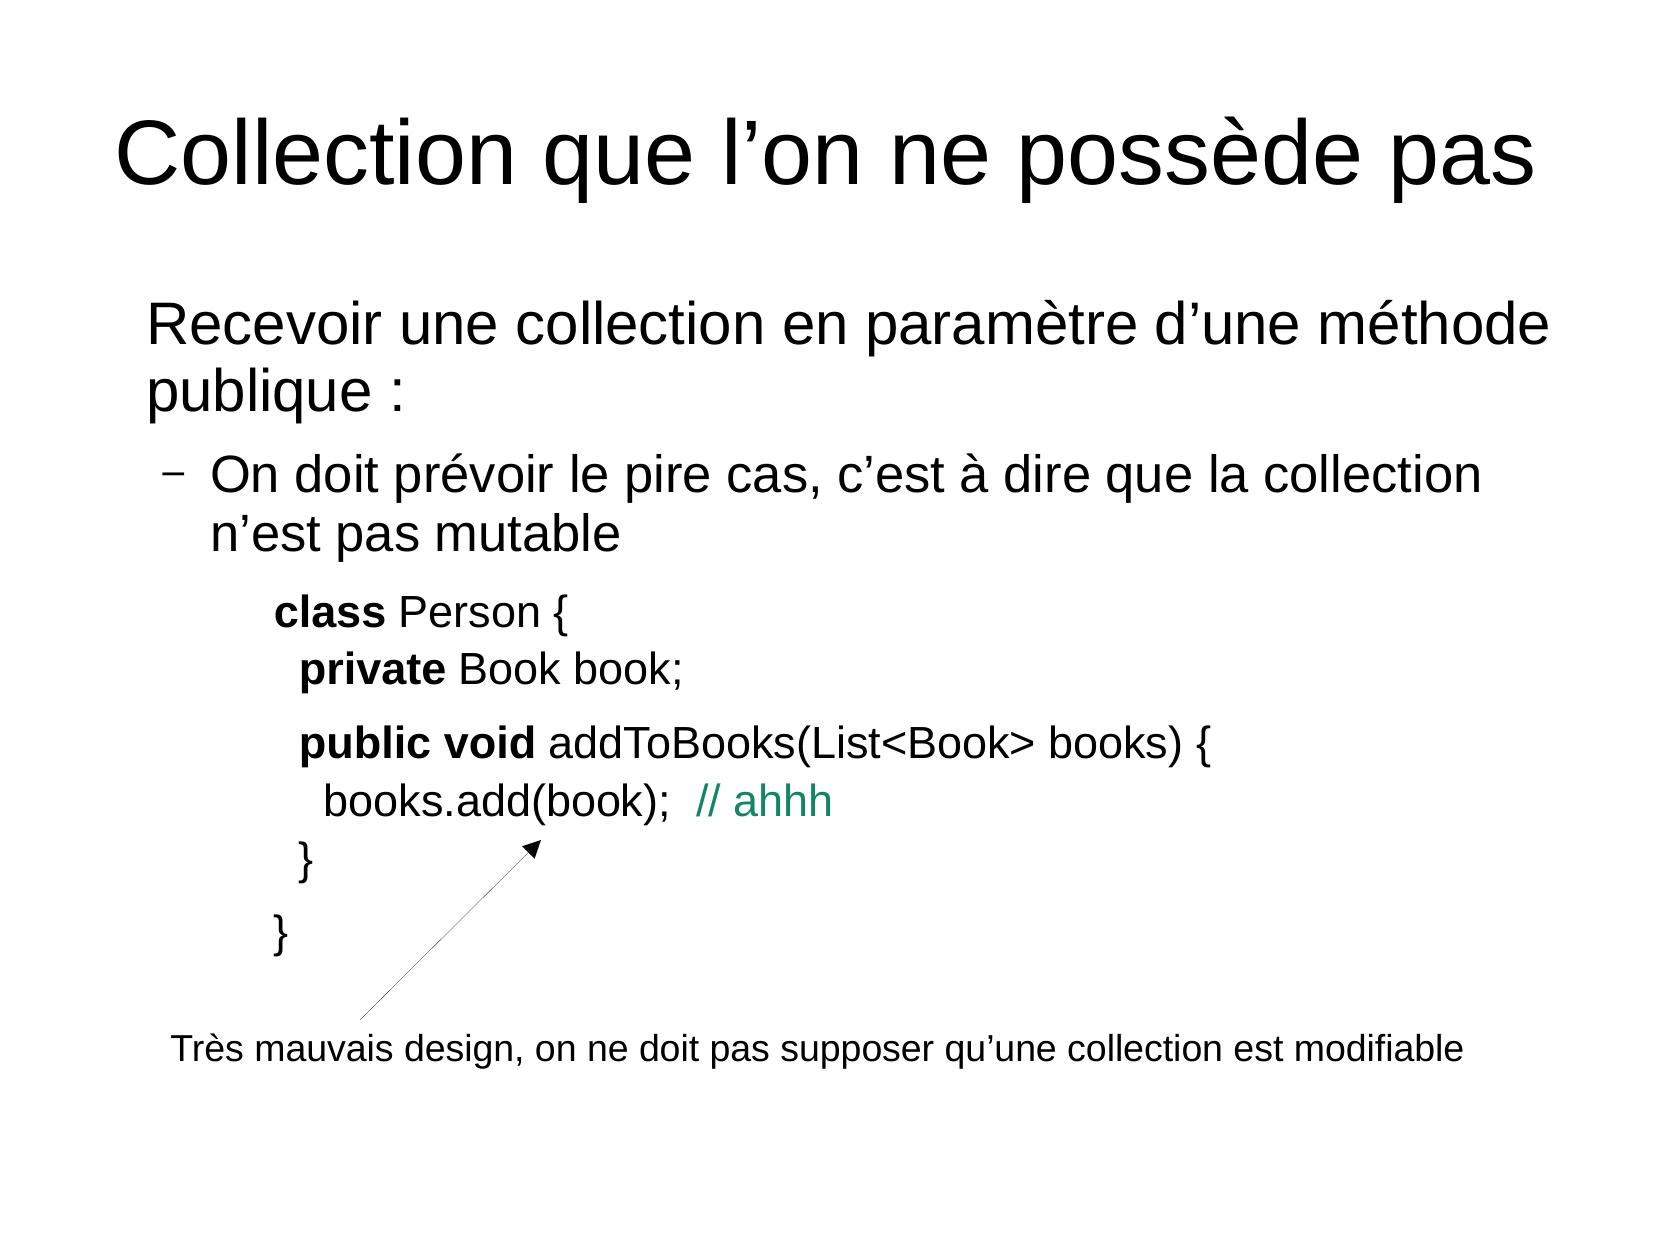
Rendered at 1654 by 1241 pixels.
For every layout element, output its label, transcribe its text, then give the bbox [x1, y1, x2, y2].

text_box Très mauvais design, on ne doit pas supposer qu’une collection est modifiable [155, 1020, 1483, 1119]
list Recevoir une collection en paramètre d’une méthode publique : On doit prévoir le pire cas, c’est à dire que la collection n’est pas mutable class Person { private Book book; public void addToBooks(List<Book> books) { books.add(book); // ahhh } } [82, 290, 1591, 961]
title Collection que l’on ne possède pas [82, 49, 1571, 257]
